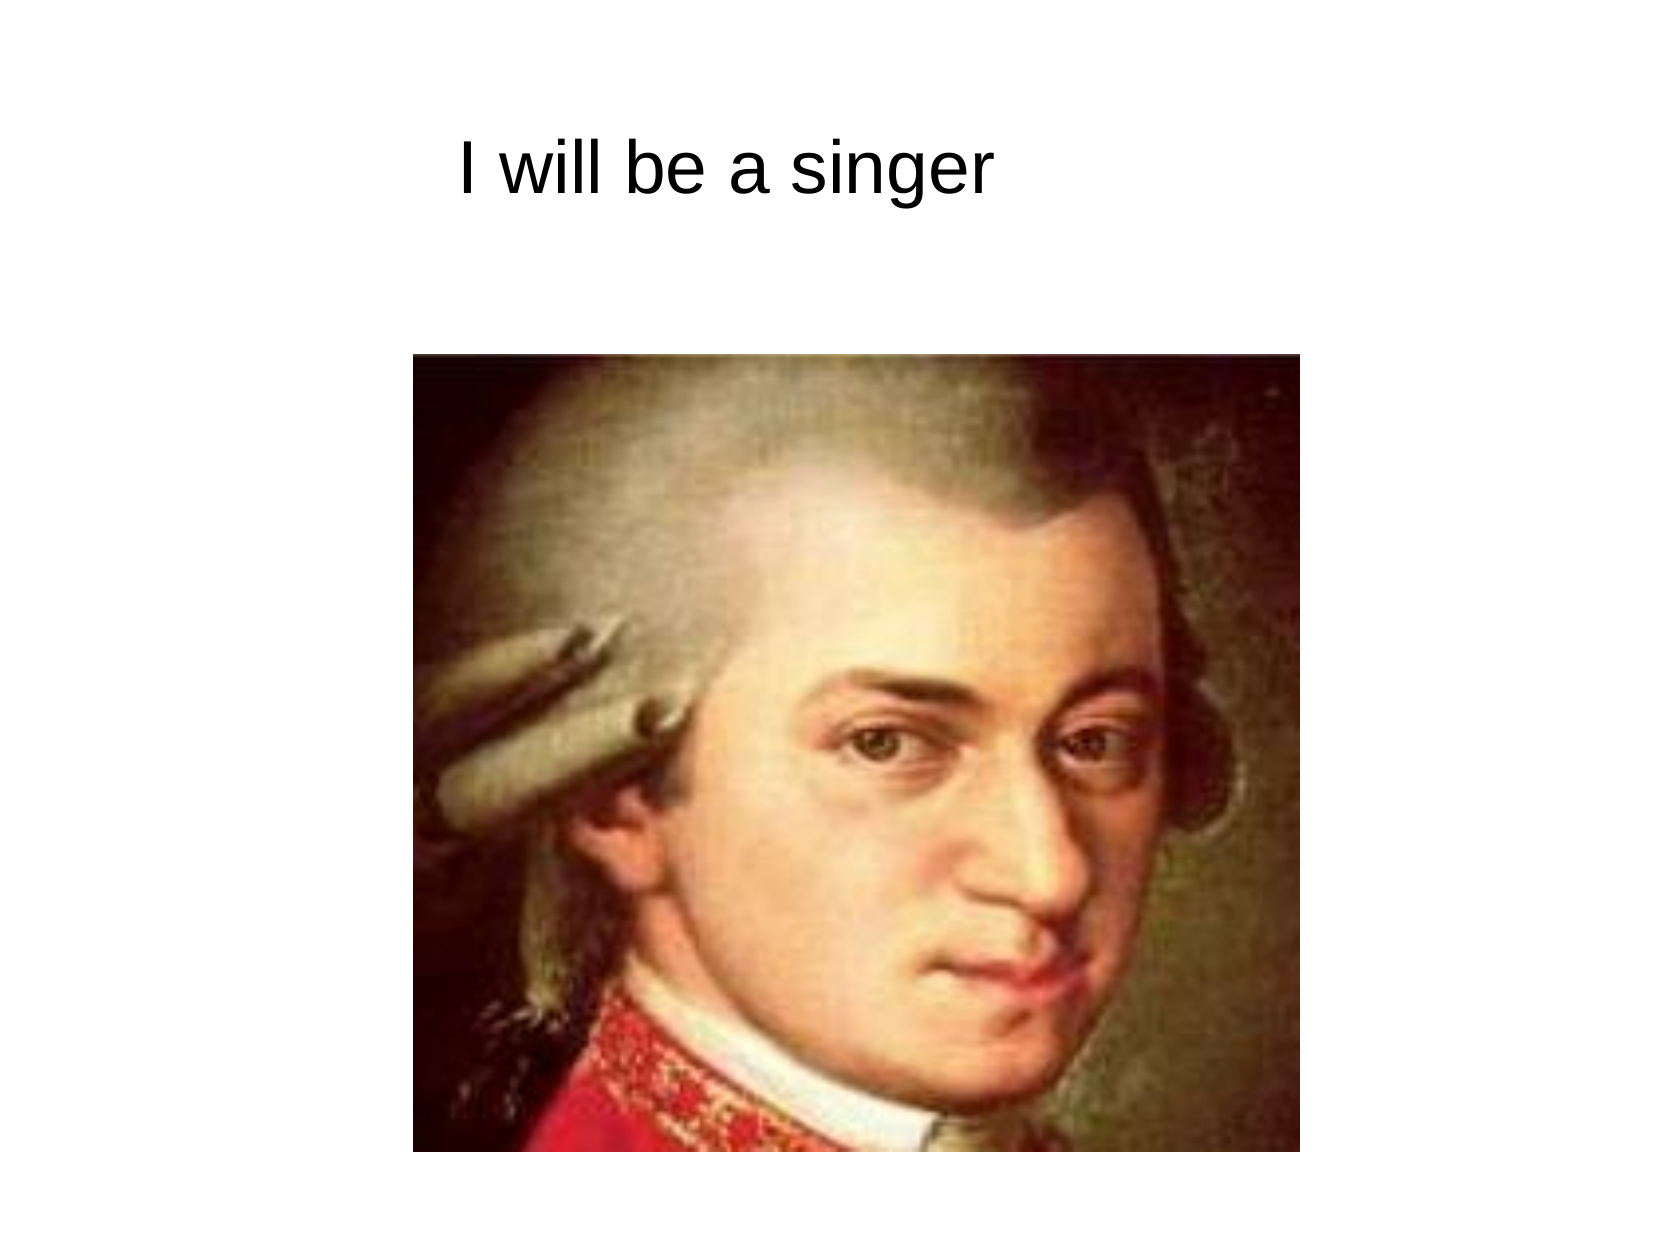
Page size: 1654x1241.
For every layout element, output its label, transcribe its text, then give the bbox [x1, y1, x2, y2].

picture [413, 354, 1300, 1152]
text_box I will be a singer [442, 118, 1182, 217]
